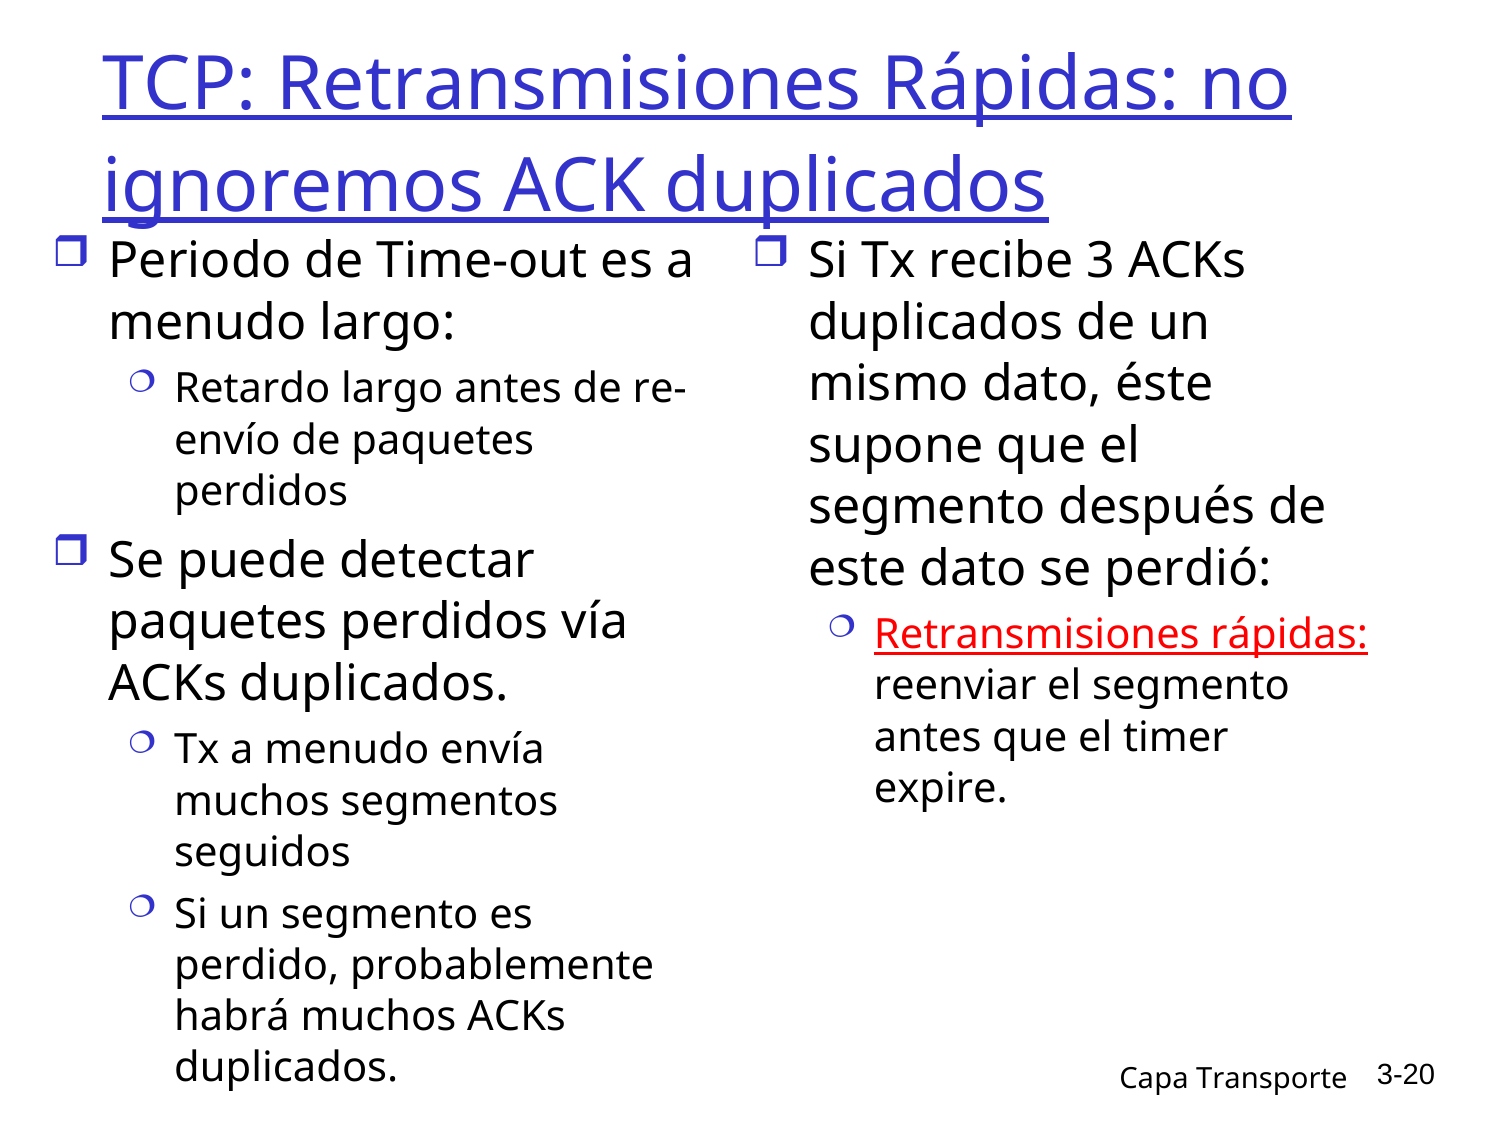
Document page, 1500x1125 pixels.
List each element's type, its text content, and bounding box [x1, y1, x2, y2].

list Periodo de Time-out es a menudo largo: Retardo largo antes de re-envío de paquetes perdidos Se puede detectar paquetes perdidos vía ACKs duplicados. Tx a menudo envía muchos segmentos seguidos Si un segmento es perdido, probablemente habrá muchos ACKs duplicados. [37, 221, 713, 1045]
list Si Tx recibe 3 ACKs duplicados de un mismo dato, éste supone que el segmento después de este dato se perdió: Retransmisiones rápidas: reenviar el segmento antes que el timer expire. [737, 221, 1388, 984]
title TCP: Retransmisiones Rápidas: no ignoremos ACK duplicados [87, 36, 1363, 227]
